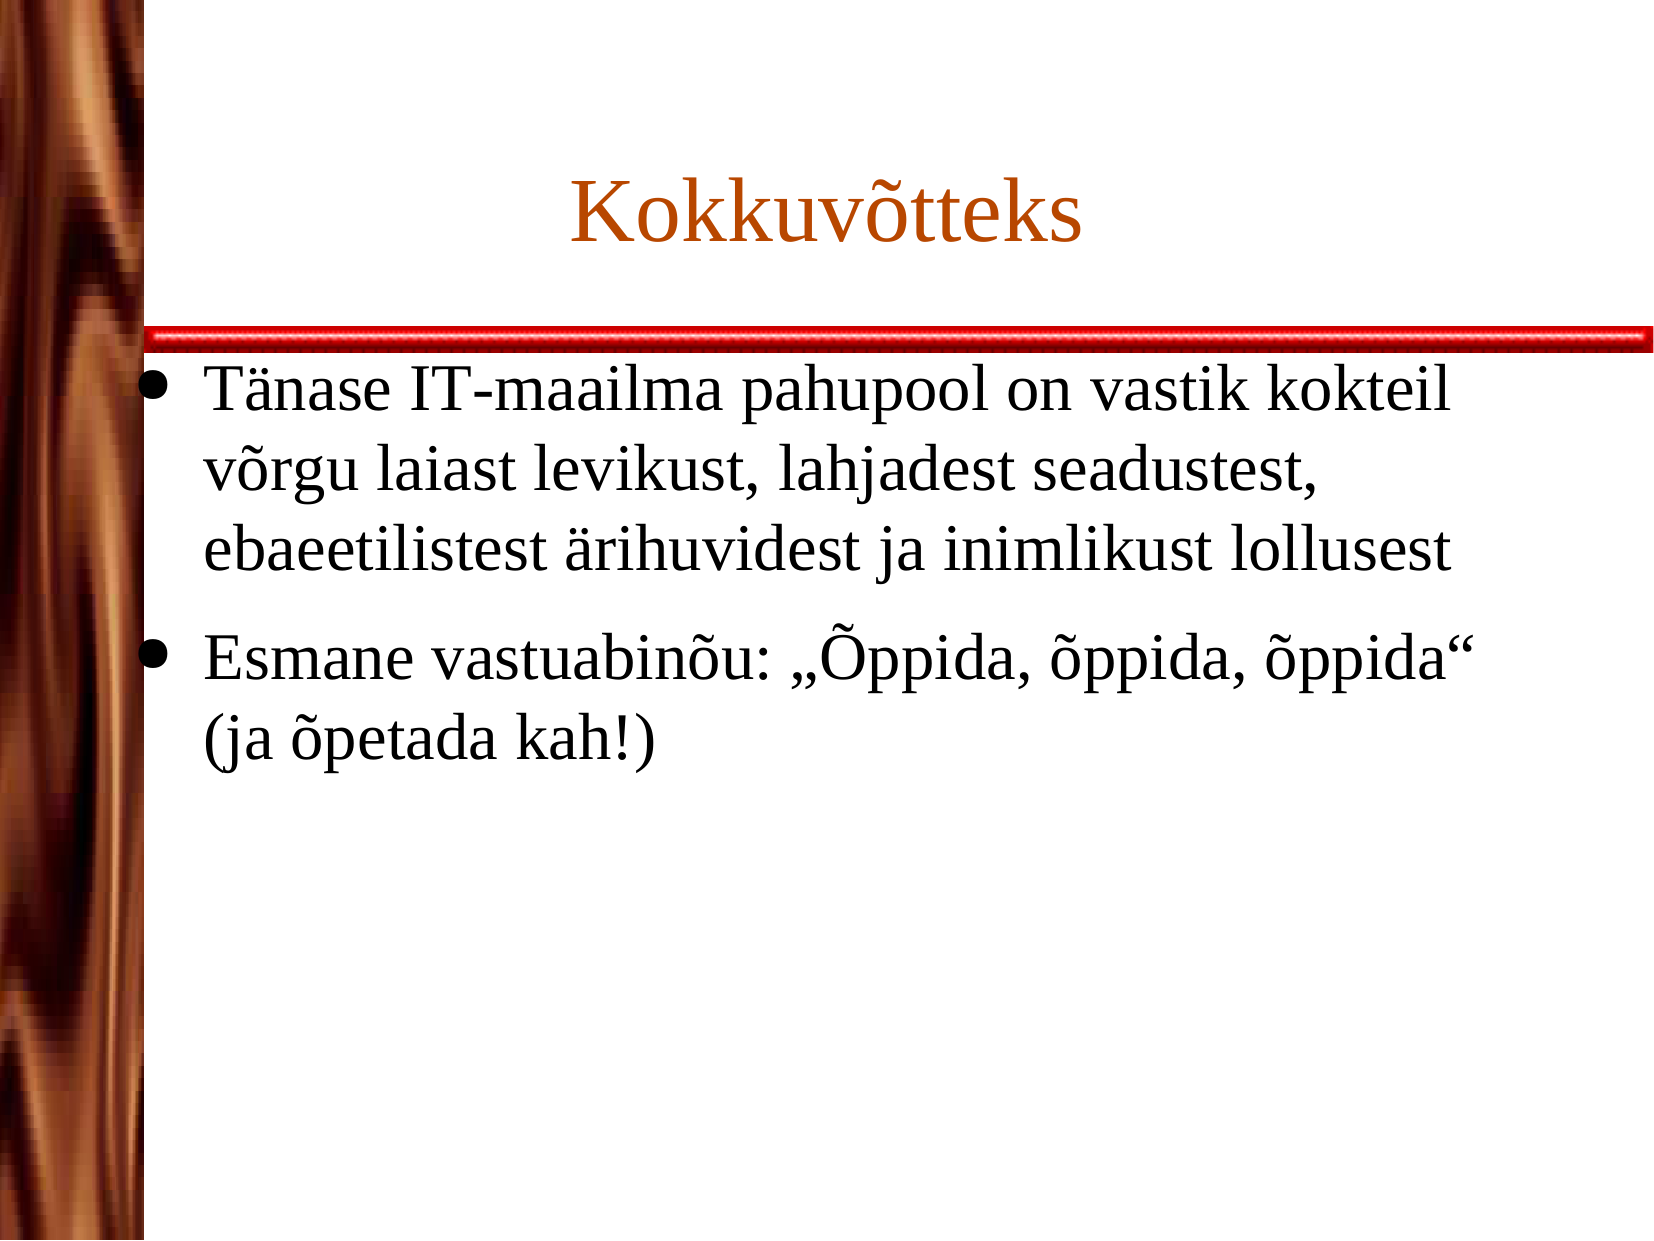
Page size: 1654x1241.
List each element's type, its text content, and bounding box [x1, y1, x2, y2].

title Kokkuvõtteks [121, 100, 1533, 312]
picture [0, 0, 1654, 1240]
list Tänase IT-maailma pahupool on vastik kokteil võrgu laiast levikust, lahjadest seadustest, ebaeetilistest ärihuvidest ja inimlikust lollusest Esmane vastuabinõu: „Õppida, õppida, õppida“ (ja õpetada kah!) [121, 344, 1533, 1126]
